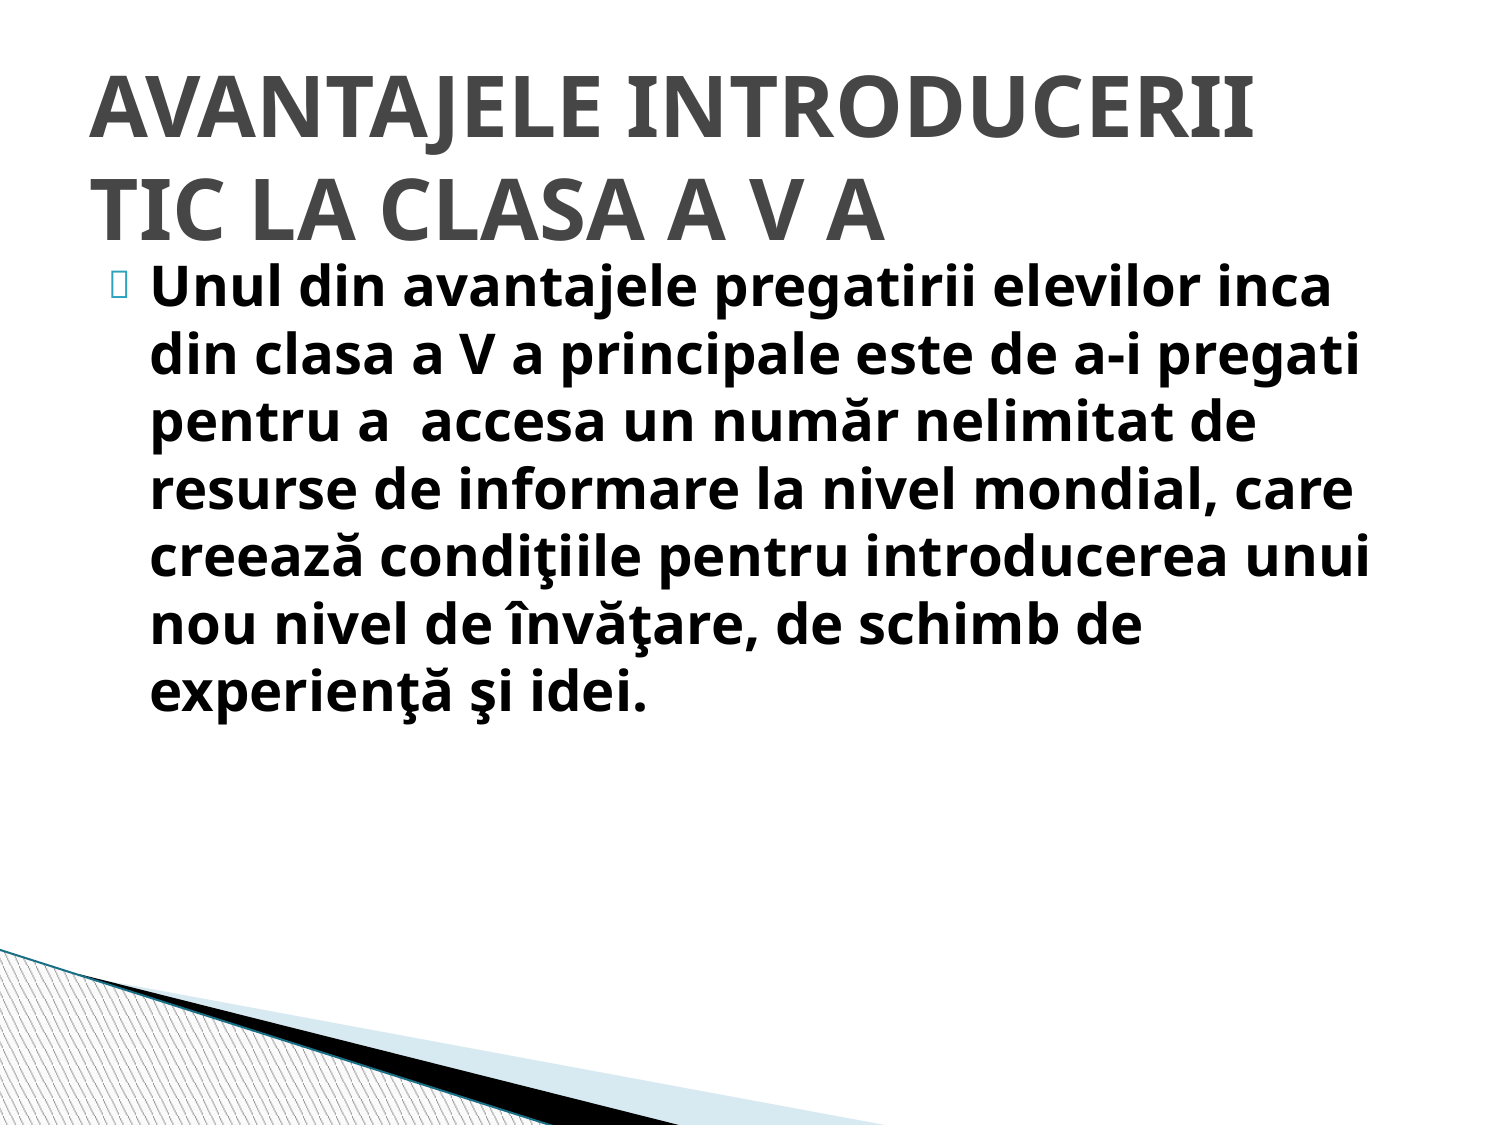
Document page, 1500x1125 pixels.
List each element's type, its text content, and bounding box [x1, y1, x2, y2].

picture [0, 952, 543, 1125]
list Unul din avantajele pregatirii elevilor inca din clasa a V a principale este de a-i pregati pentru a accesa un număr nelimitat de resurse de informare la nivel mondial, care creează condiţiile pentru introducerea unui nou nivel de învăţare, de schimb de experienţă şi idei. [75, 243, 1425, 986]
title AVANTAJELE INTRODUCERII TIC LA CLASA A V A [75, 45, 1425, 233]
